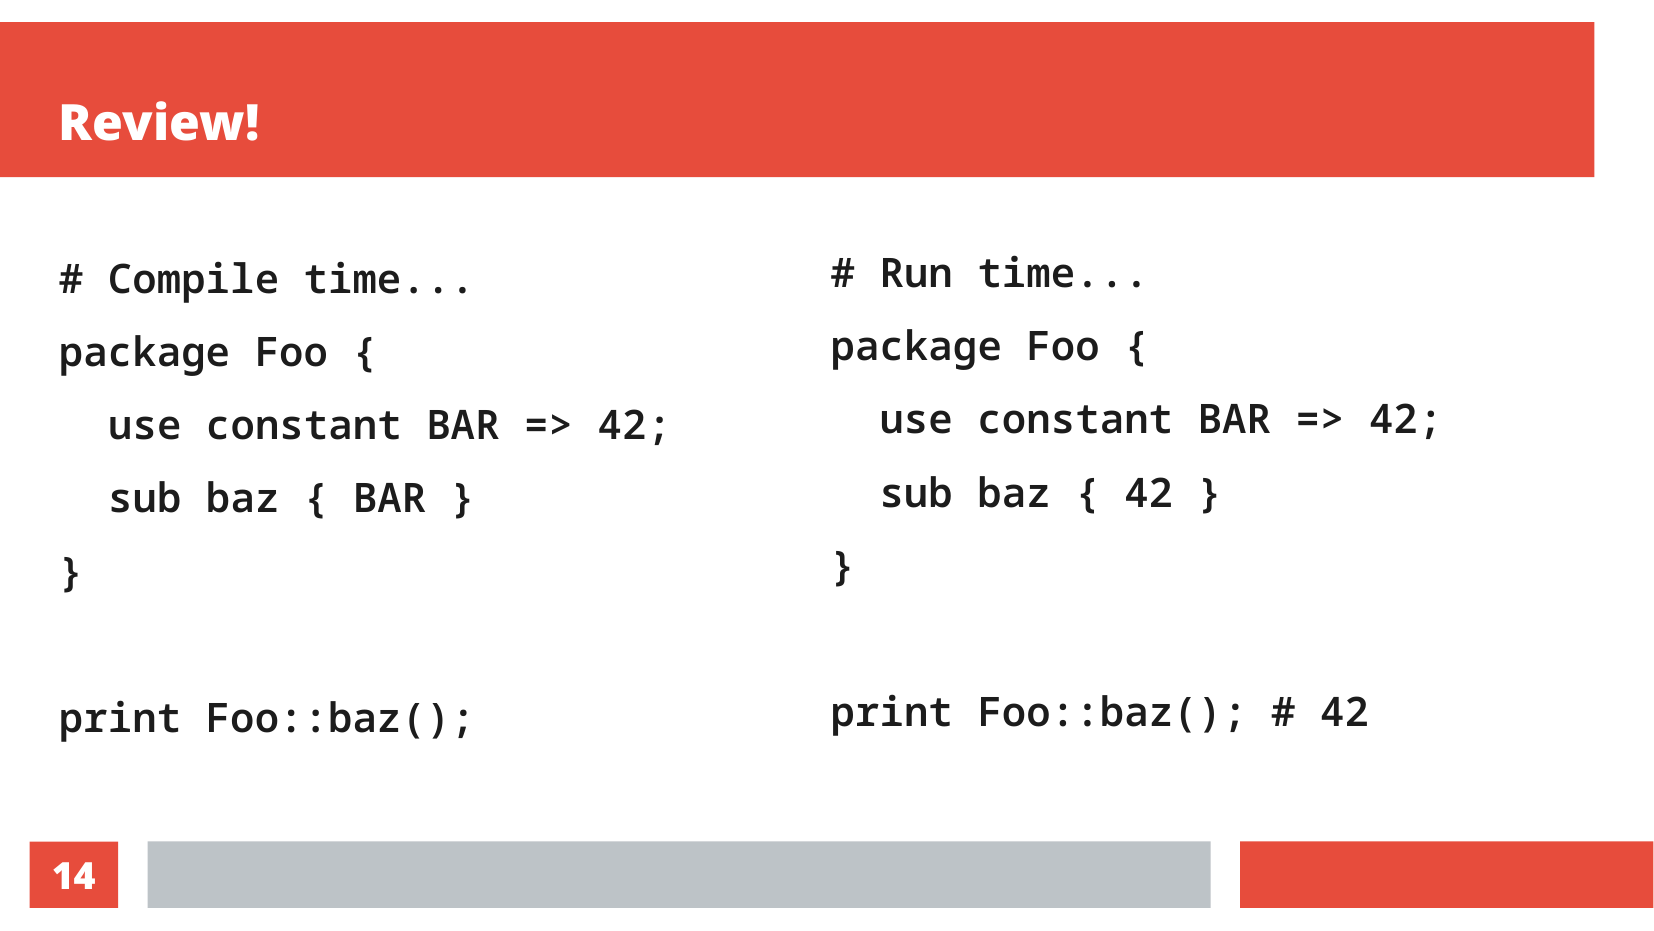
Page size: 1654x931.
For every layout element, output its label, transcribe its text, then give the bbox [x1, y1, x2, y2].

list # Compile time... package Foo { use constant BAR => 42; sub baz { BAR } } print Foo::baz(); [59, 249, 794, 826]
list # Run time... package Foo { use constant BAR => 42; sub baz { 42 } } print Foo::baz(); # 42 [830, 243, 1566, 820]
title Review! [59, 44, 1595, 156]
